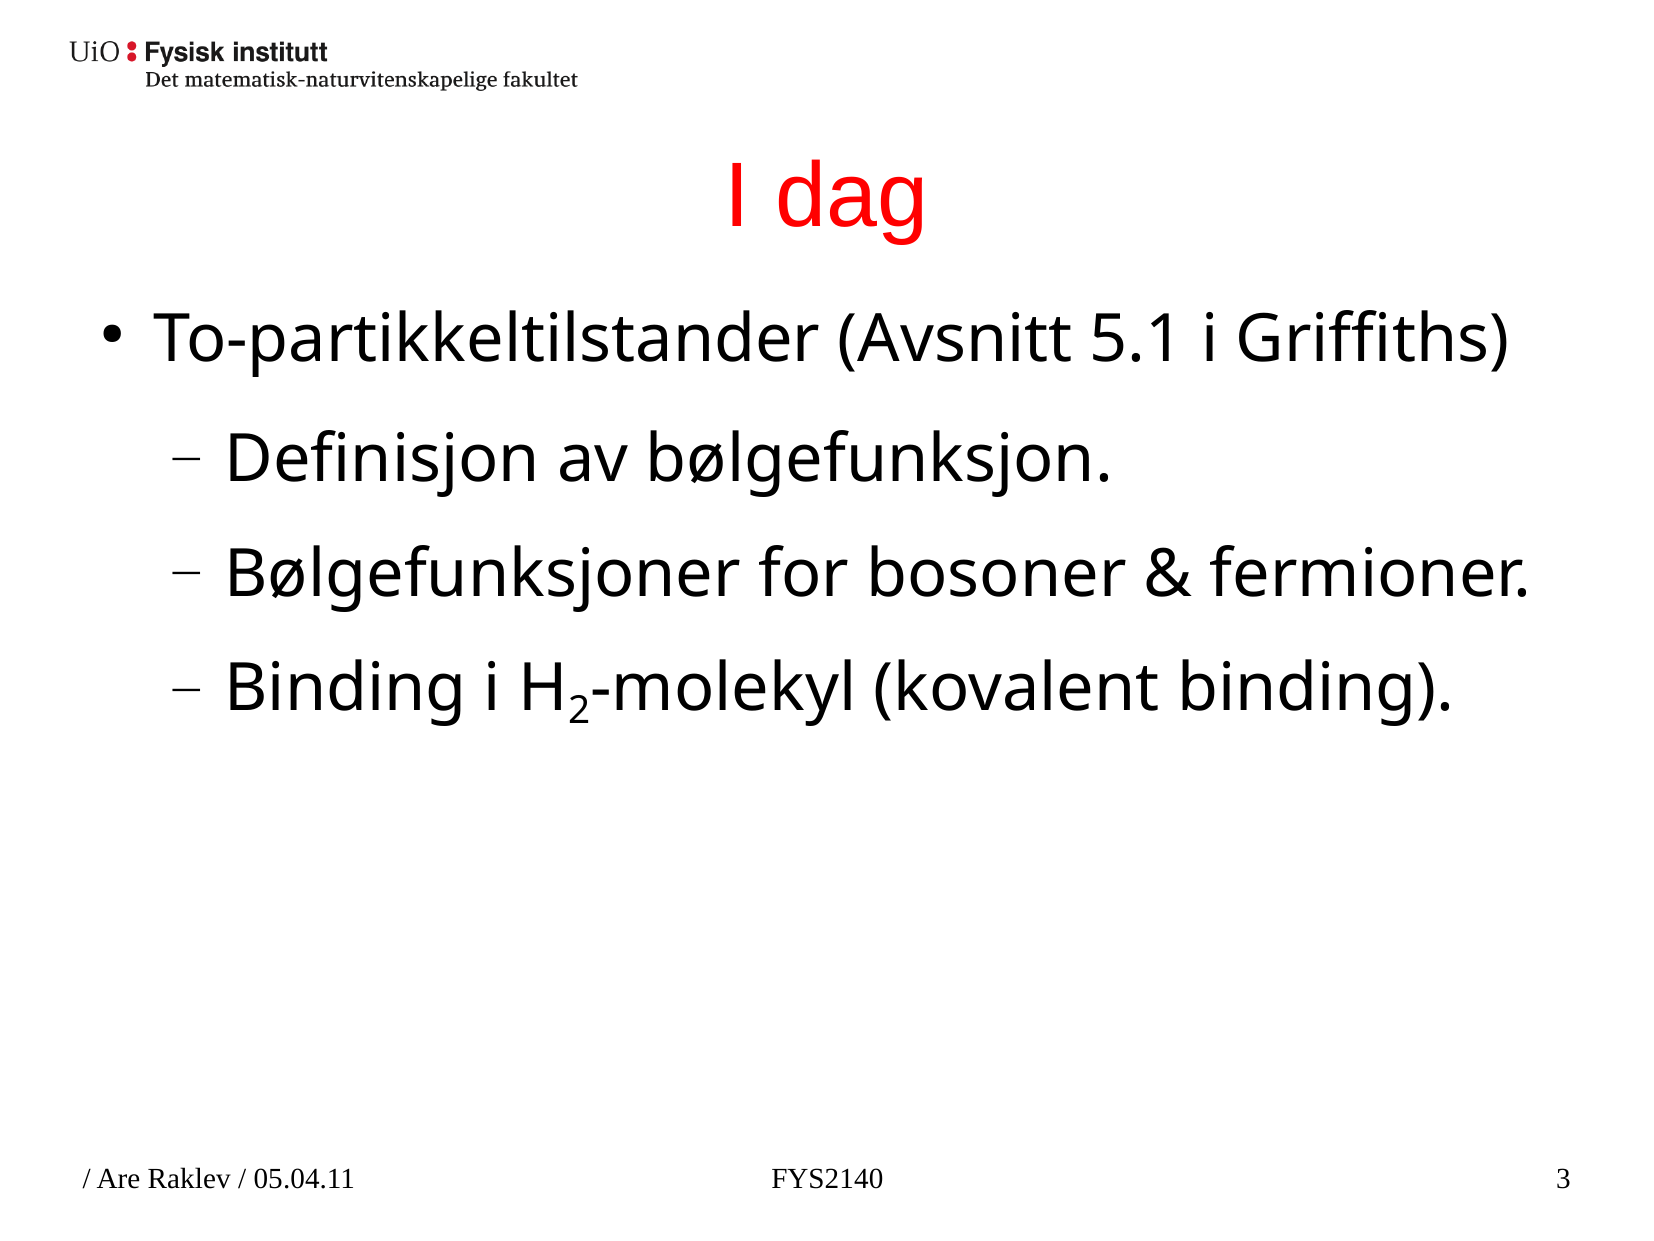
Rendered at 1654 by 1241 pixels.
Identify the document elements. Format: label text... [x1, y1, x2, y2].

list To-partikkeltilstander (Avsnitt 5.1 i Griffiths) Definisjon av bølgefunksjon. Bølgefunksjoner for bosoner & fermioner. Binding i H2-molekyl (kovalent binding). [82, 290, 1613, 1094]
title I dag [82, 90, 1571, 290]
picture [68, 37, 581, 93]
